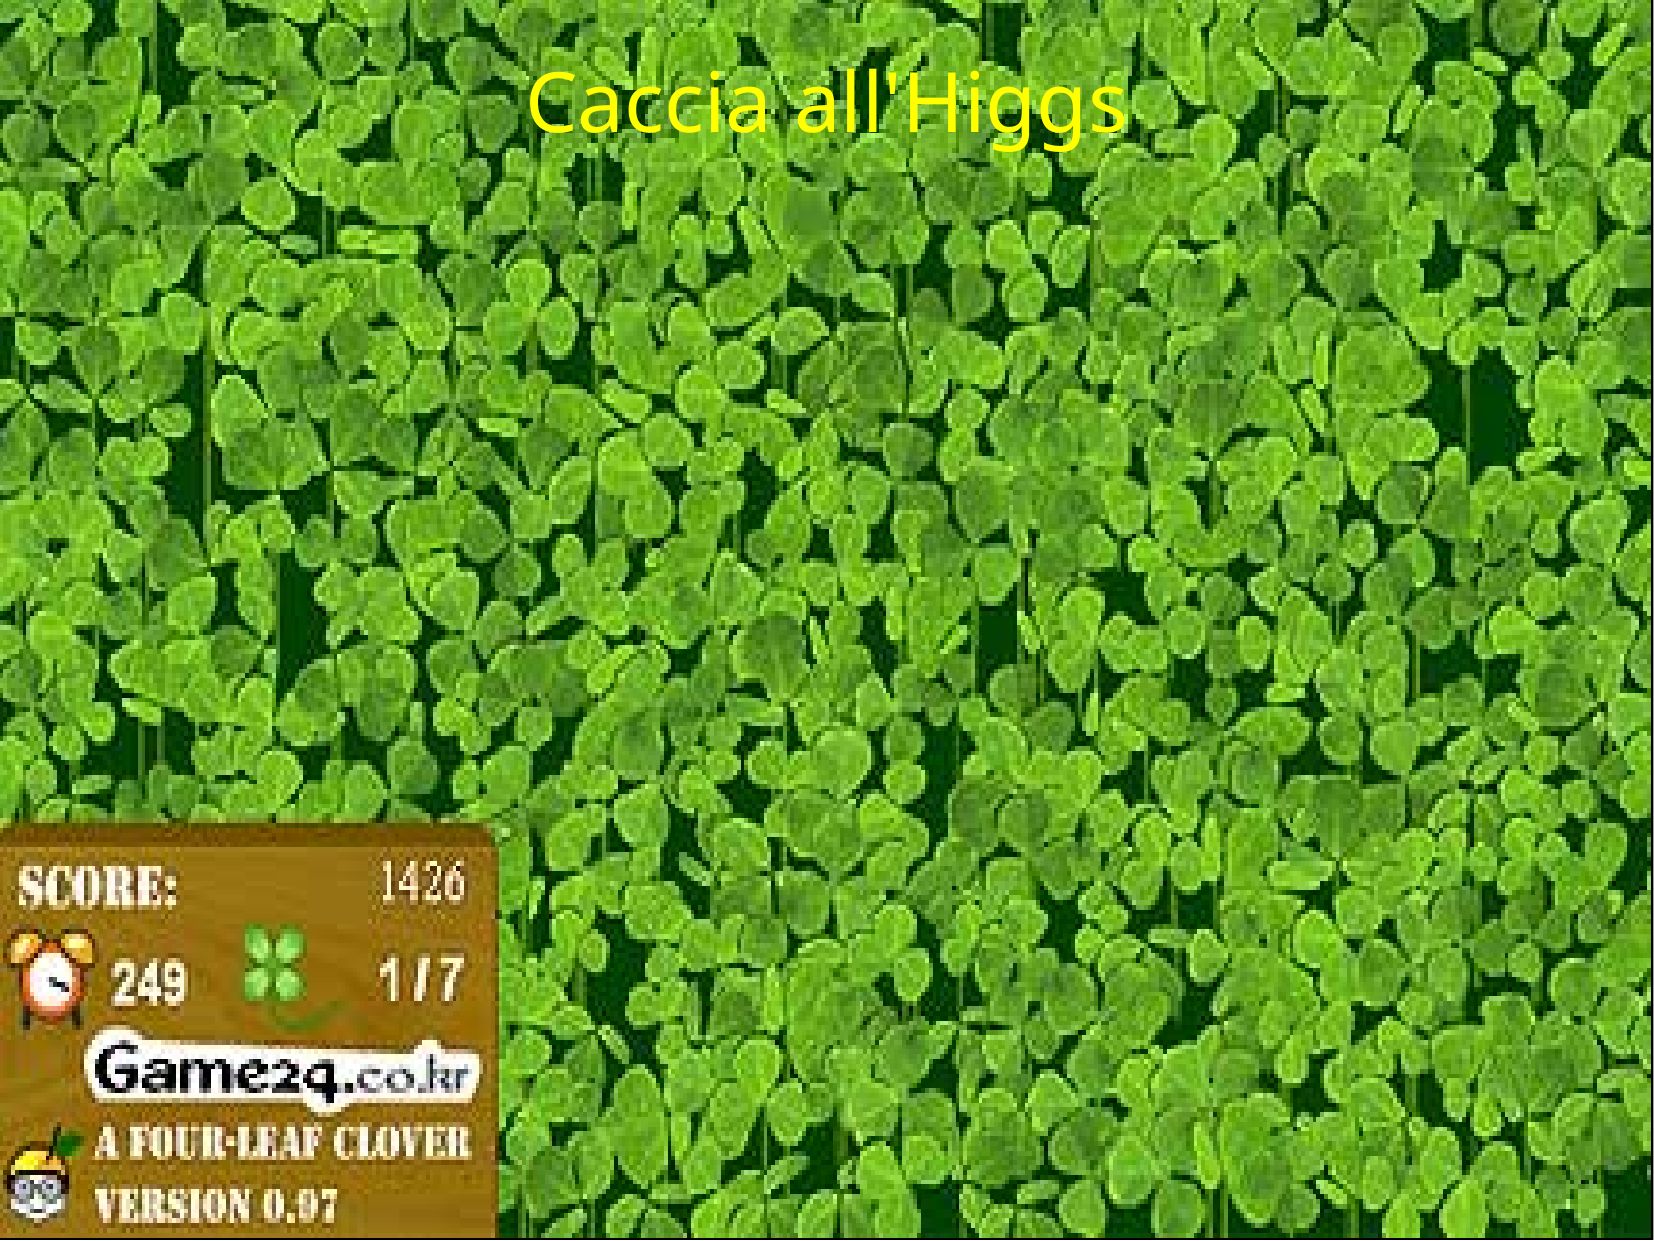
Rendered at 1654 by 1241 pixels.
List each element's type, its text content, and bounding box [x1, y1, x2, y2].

title Caccia all'Higgs [82, 47, 1571, 153]
picture [0, 0, 1651, 1238]
